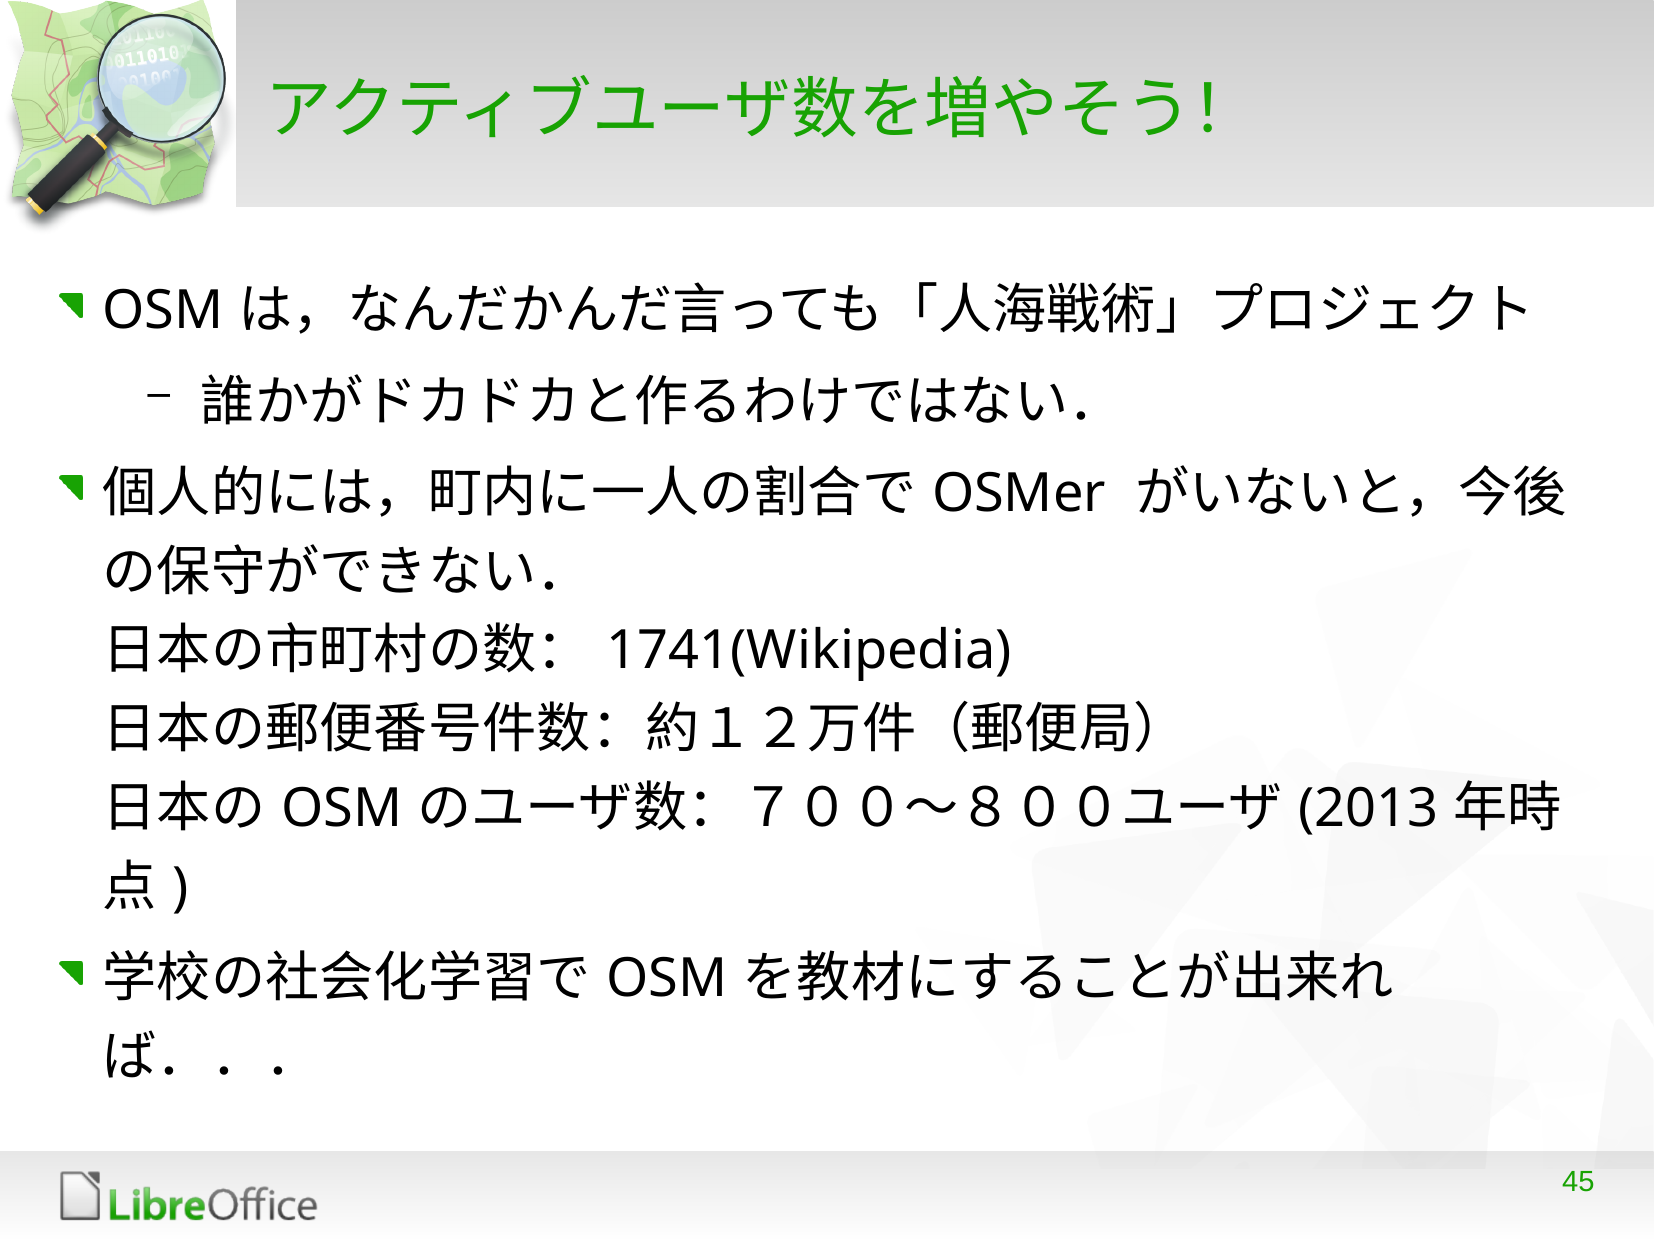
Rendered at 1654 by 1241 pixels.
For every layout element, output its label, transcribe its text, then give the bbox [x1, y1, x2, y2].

picture [1260, 986, 1275, 993]
picture [1046, 986, 1056, 993]
list OSMは，なんだかんだ言っても「人海戦術」プロジェクト 誰かがドカドカと作るわけではない． 個人的には，町内に一人の割合でOSMer がいないと，今後の保守ができない． 日本の市町村の数：1741(Wikipedia) 日本の郵便番号件数：約１２万件（郵便局） 日本のOSMのユーザ数：７００〜８００ユーザ(2013年時点) 学校の社会化学習でOSMを教材にすることが出来れば．．． [59, 265, 1595, 986]
title アクティブユーザ数を増やそう！ [265, 29, 1595, 178]
picture [1241, 986, 1256, 993]
picture [1034, 987, 1045, 995]
picture [915, 548, 1654, 1169]
picture [41, 1152, 337, 1240]
picture [0, 0, 237, 237]
